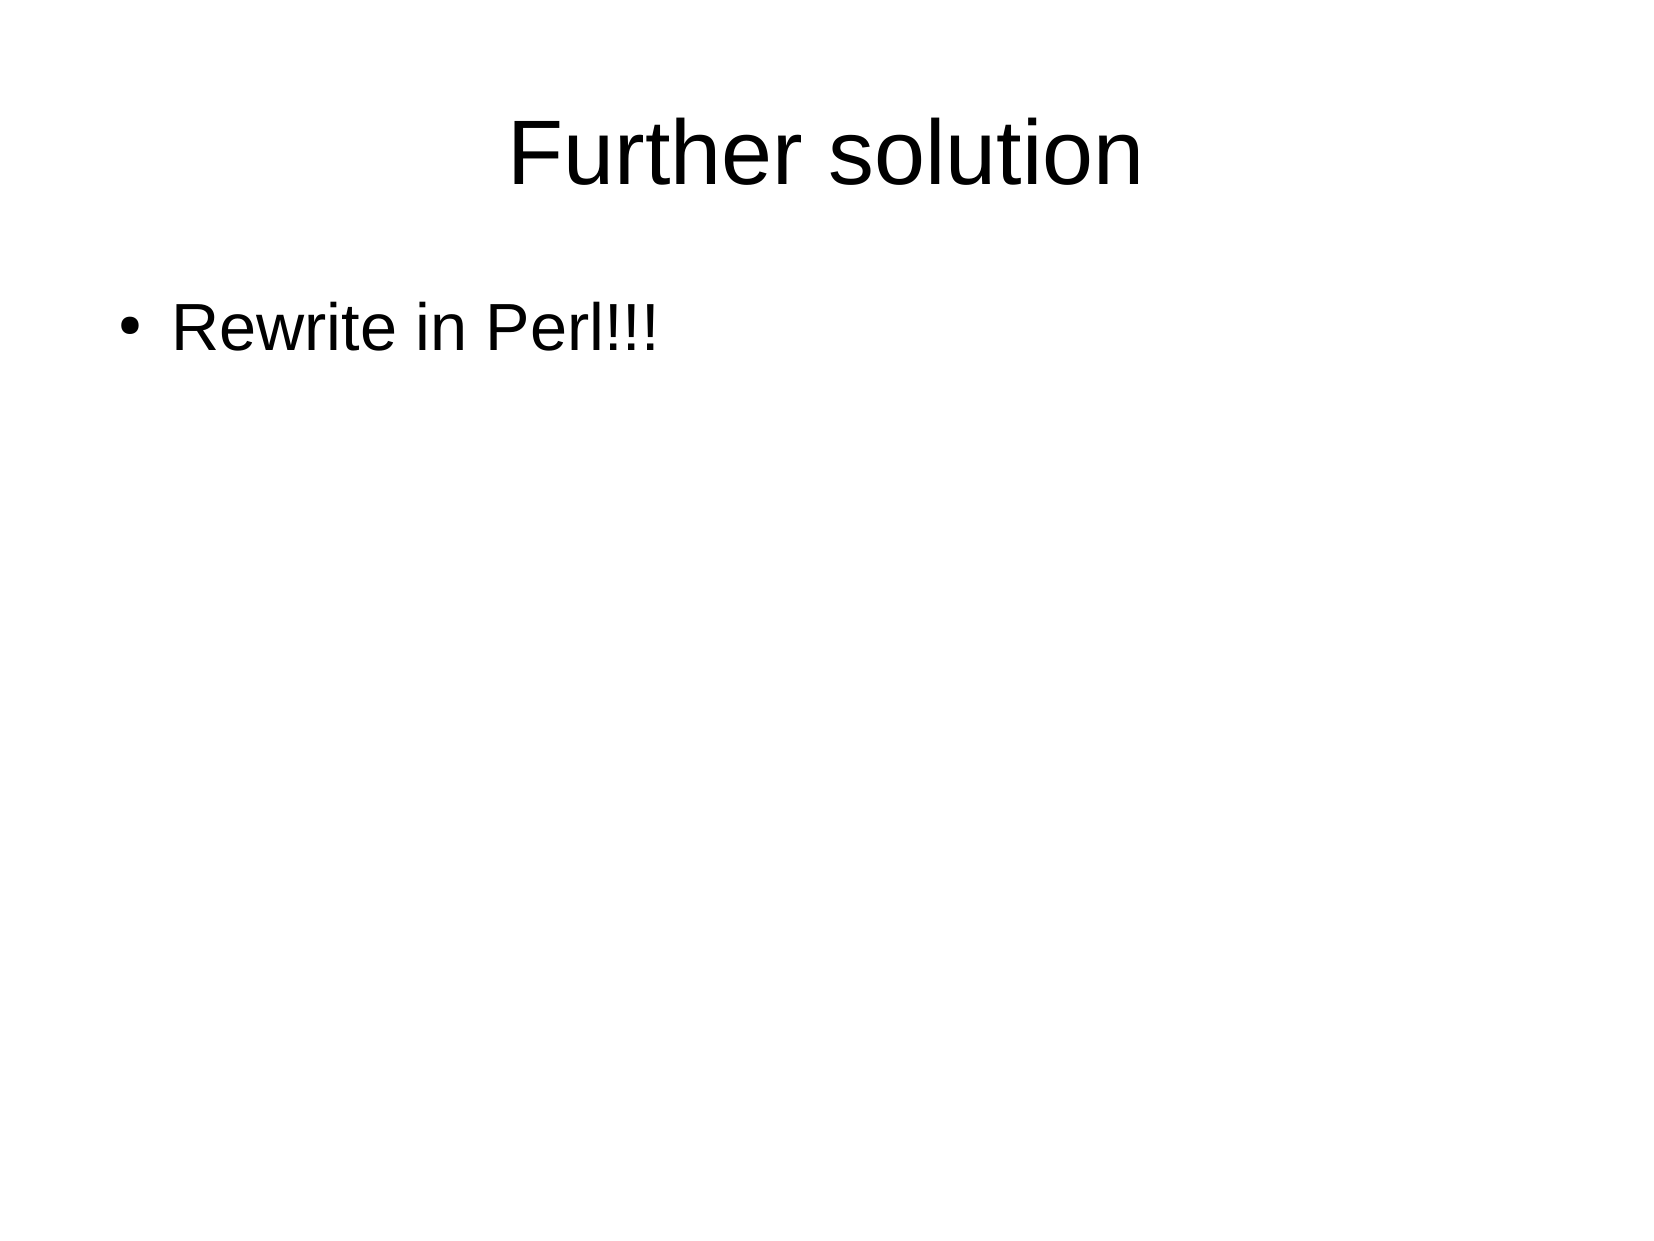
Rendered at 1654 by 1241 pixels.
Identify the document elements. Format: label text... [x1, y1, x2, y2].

list Rewrite in Perl!!! [82, 290, 1571, 1094]
title Further solution [82, 56, 1571, 250]
